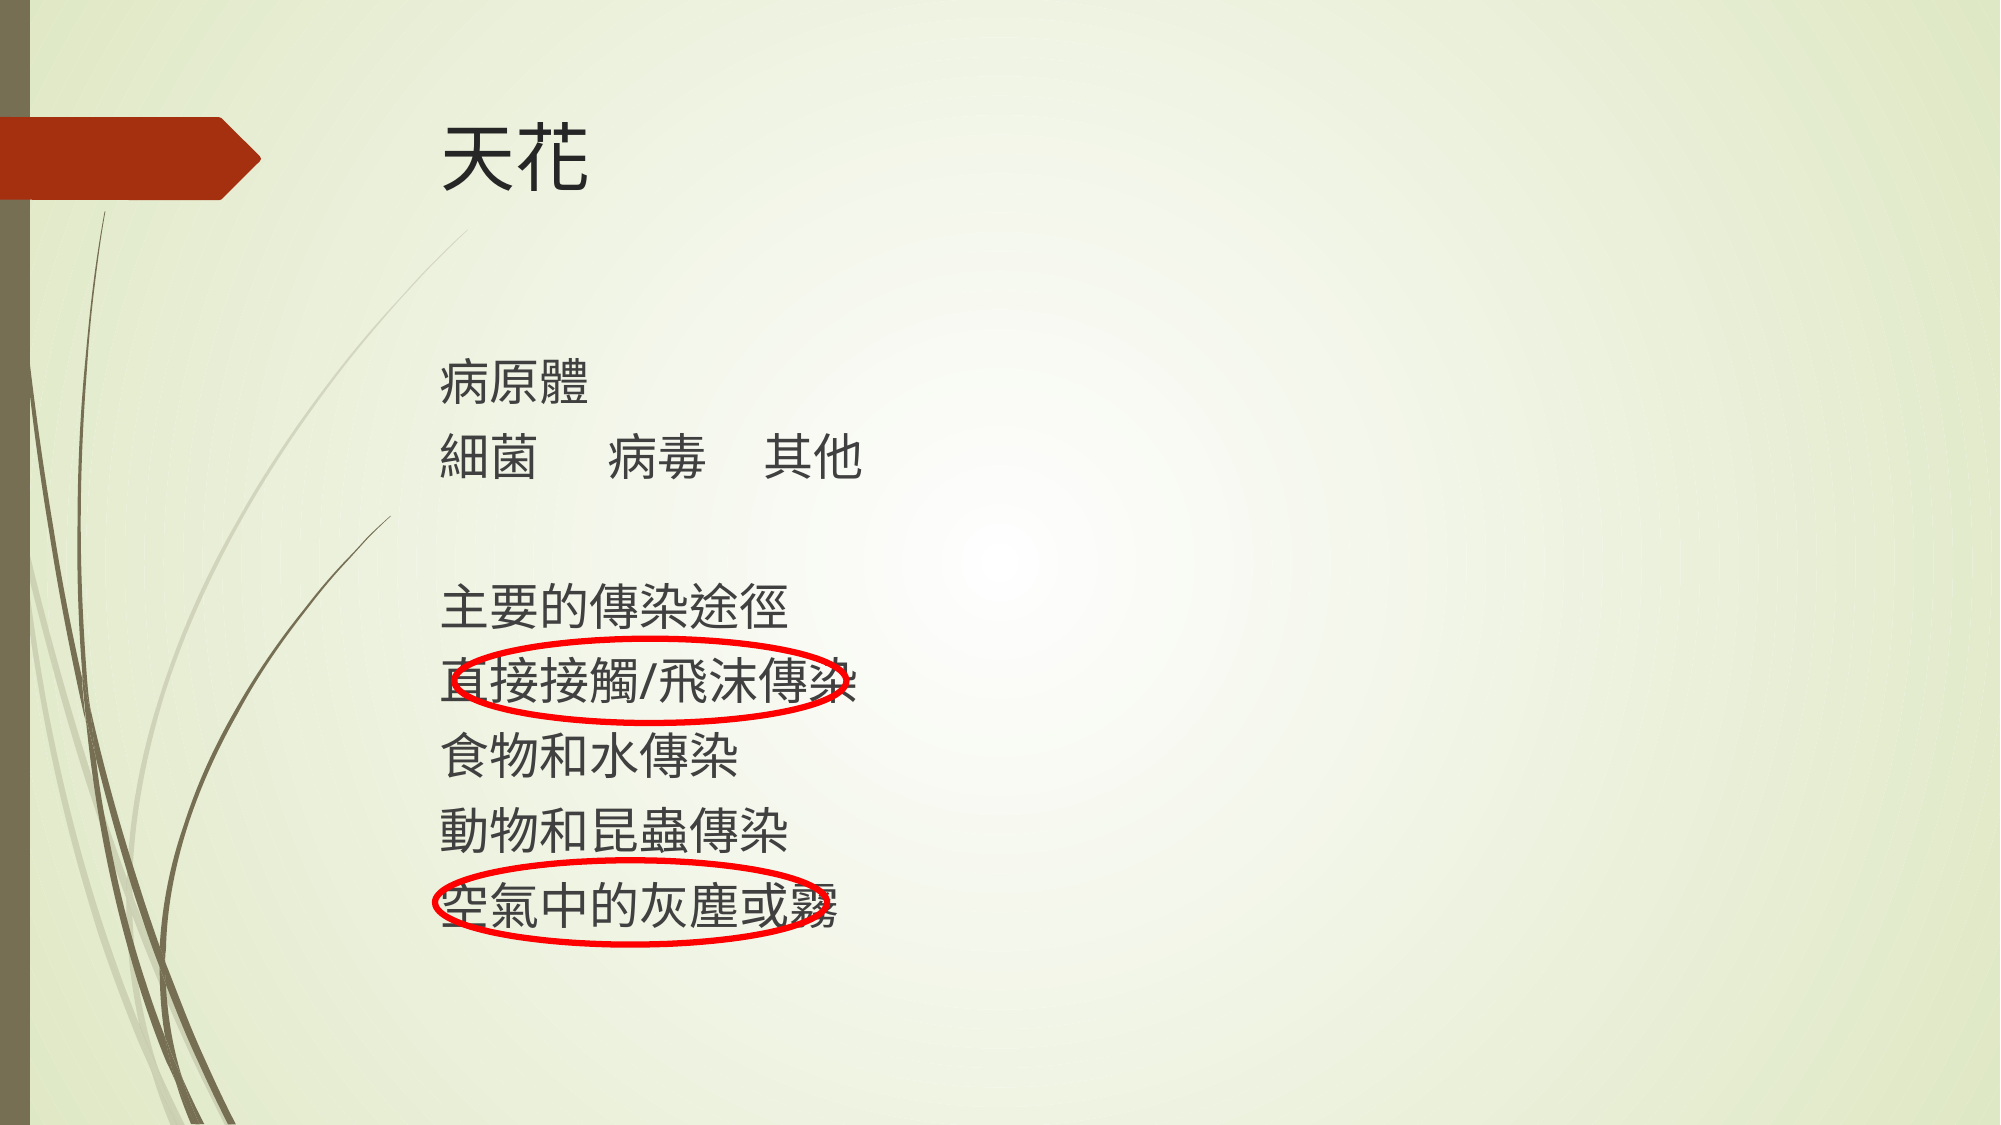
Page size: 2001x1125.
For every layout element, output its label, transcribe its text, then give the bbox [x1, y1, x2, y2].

title 天花 [425, 102, 1888, 313]
list 病原體 細菌 病毒 其他 主要的傳染途徑 直接接觸/飛沫傳染 食物和水傳染 動物和昆蟲傳染 空氣中的灰塵或霧 [424, 350, 1888, 970]
